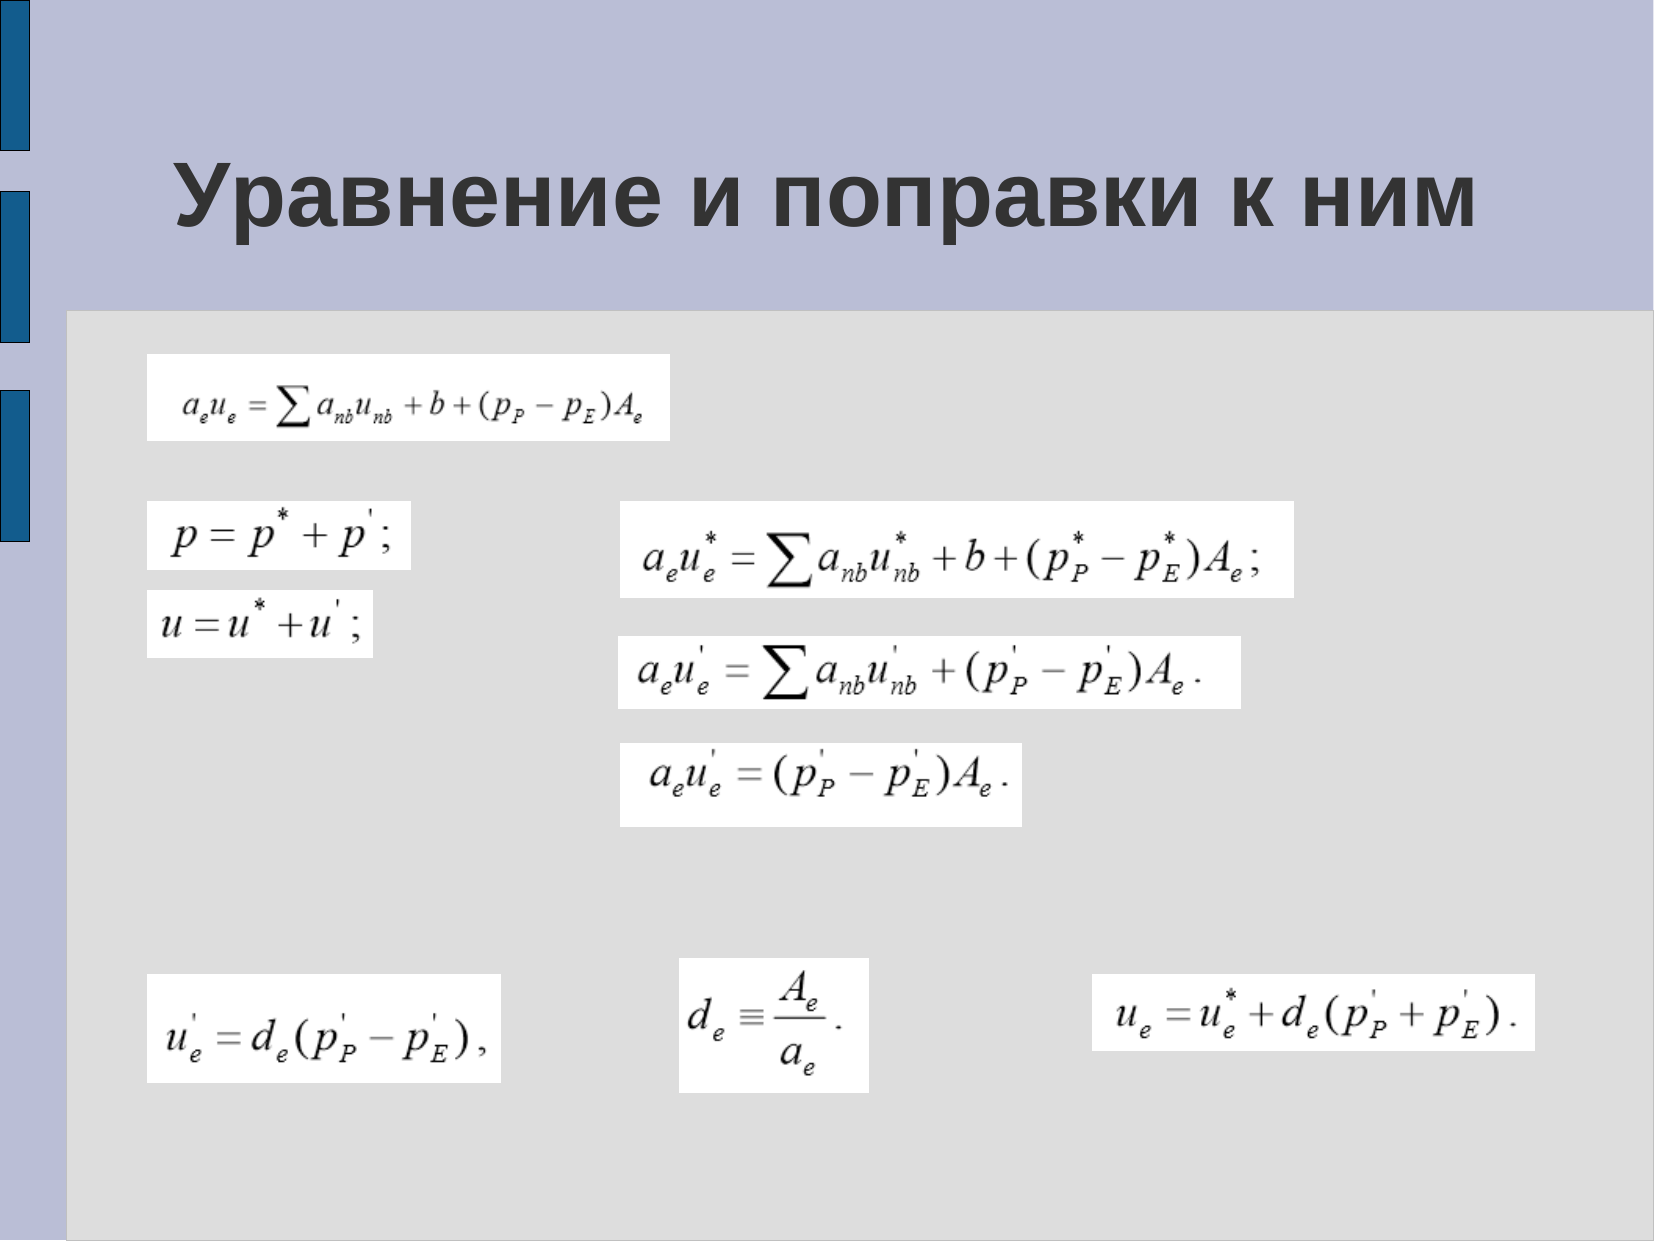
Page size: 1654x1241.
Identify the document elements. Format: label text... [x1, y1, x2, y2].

picture [147, 974, 501, 1083]
picture [679, 958, 869, 1093]
picture [620, 743, 1022, 827]
picture [618, 636, 1241, 709]
picture [147, 354, 670, 441]
picture [147, 590, 373, 658]
picture [620, 501, 1294, 598]
title Уравнение и поправки к ним [121, 98, 1534, 291]
picture [147, 501, 411, 570]
picture [1092, 974, 1535, 1051]
